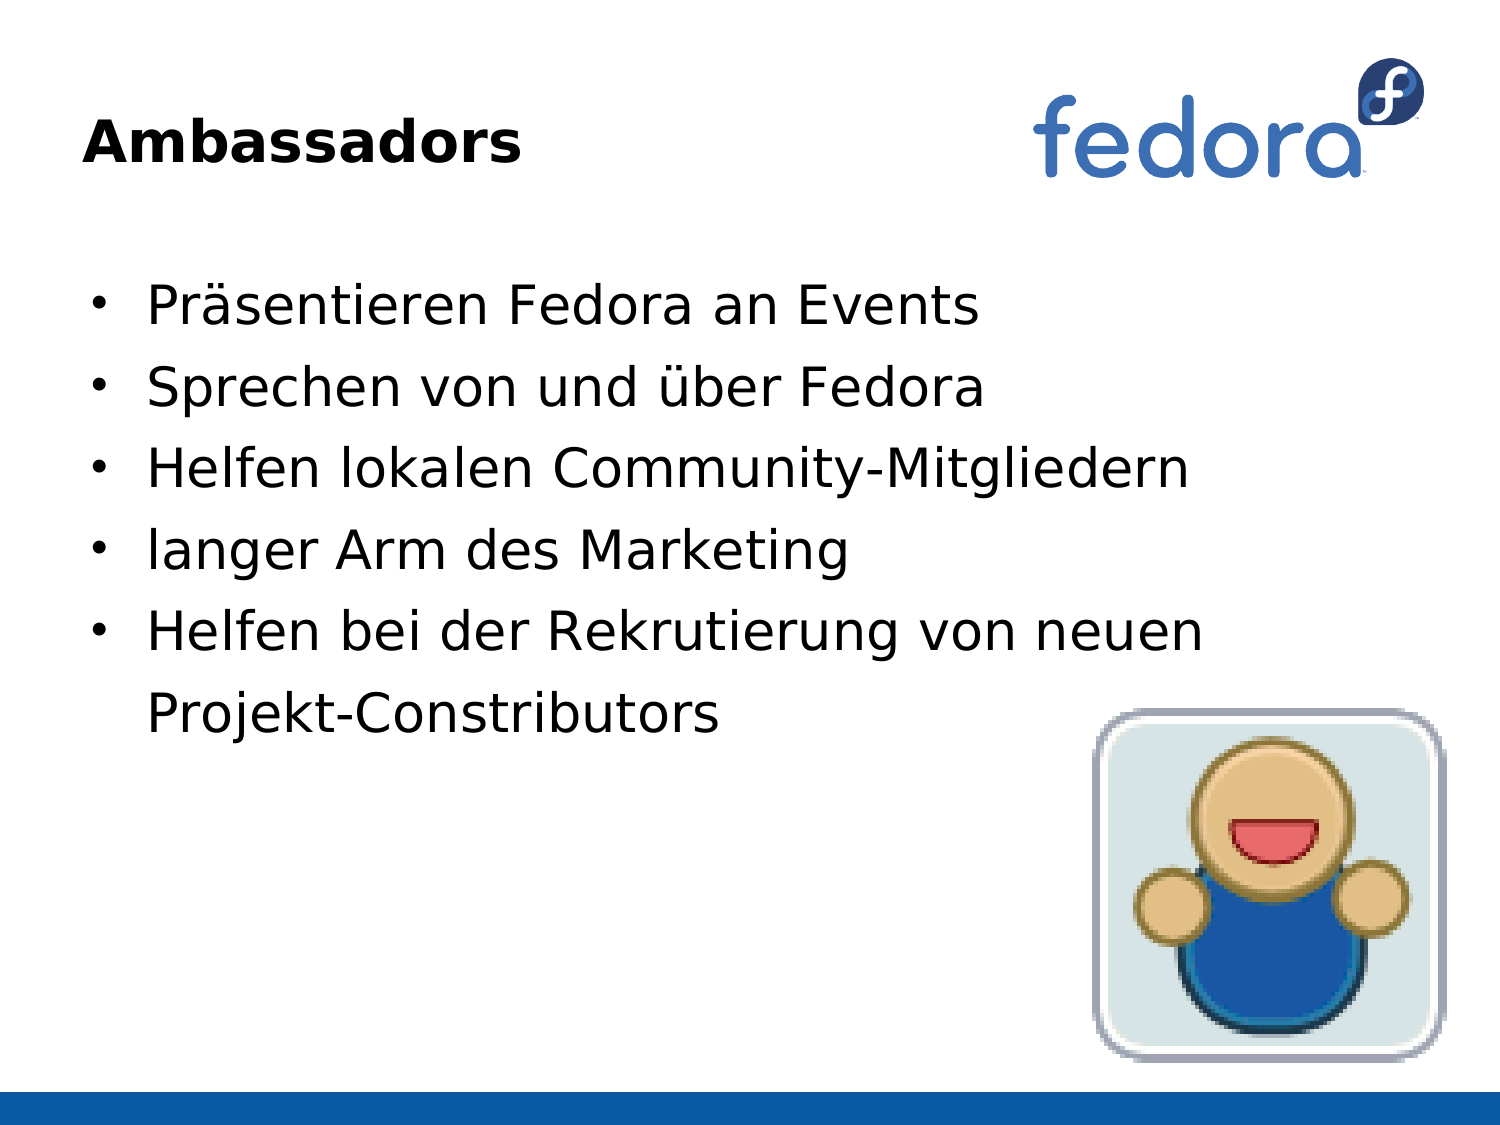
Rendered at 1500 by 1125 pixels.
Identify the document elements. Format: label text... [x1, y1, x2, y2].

title Ambassadors [67, 35, 1034, 244]
picture [1092, 708, 1447, 1063]
picture [0, 1092, 1500, 1125]
list Präsentieren Fedora an Events Sprechen von und über Fedora Helfen lokalen Community-Mitgliedern langer Arm des Marketing Helfen bei der Rekrutierung von neuen Projekt-Constributors [75, 262, 1425, 1006]
picture [1034, 58, 1424, 178]
